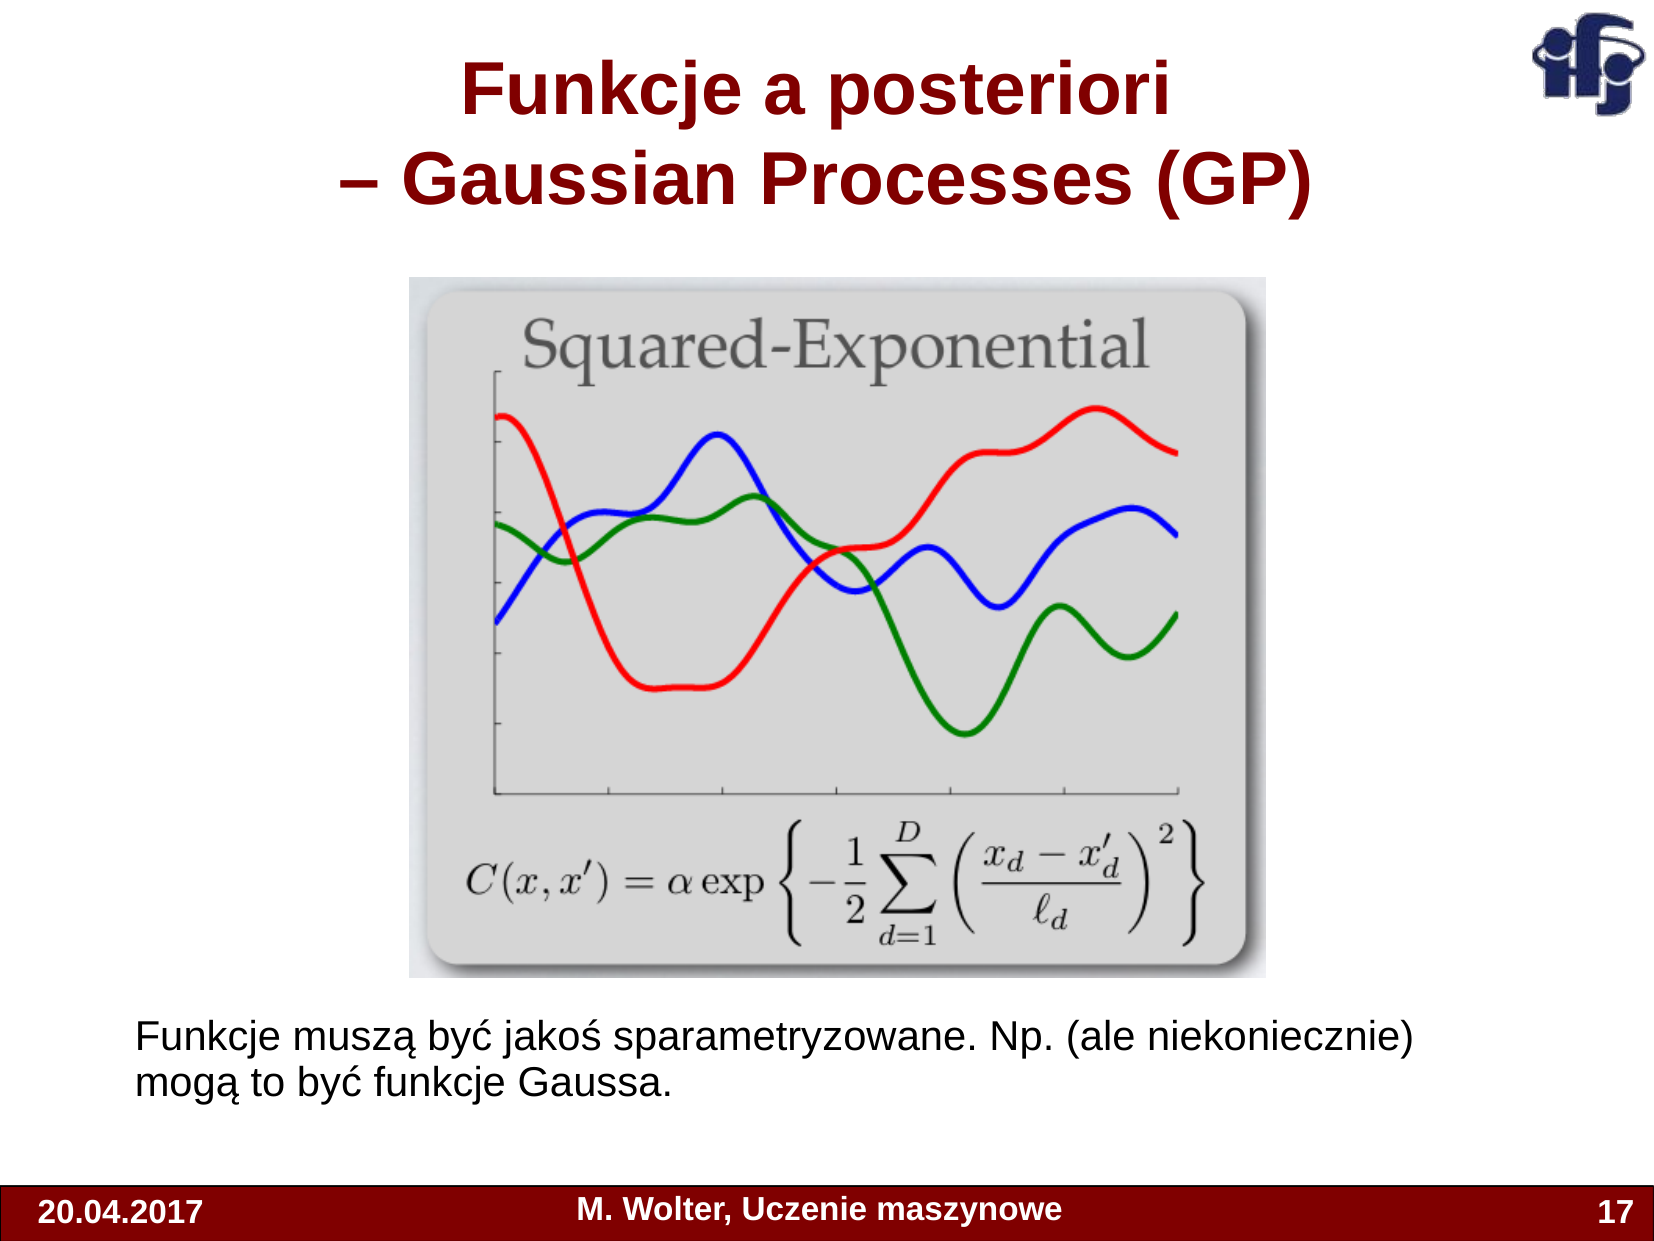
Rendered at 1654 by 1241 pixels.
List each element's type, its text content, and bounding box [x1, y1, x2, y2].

picture [409, 277, 1266, 978]
title Funkcje a posteriori – Gaussian Processes (GP) [82, 25, 1571, 233]
picture [1525, 0, 1654, 129]
text_box Funkcje muszą być jakoś sparametryzowane. Np. (ale niekoniecznie) mogą to być funkcje Gaussa. [120, 1005, 1546, 1113]
